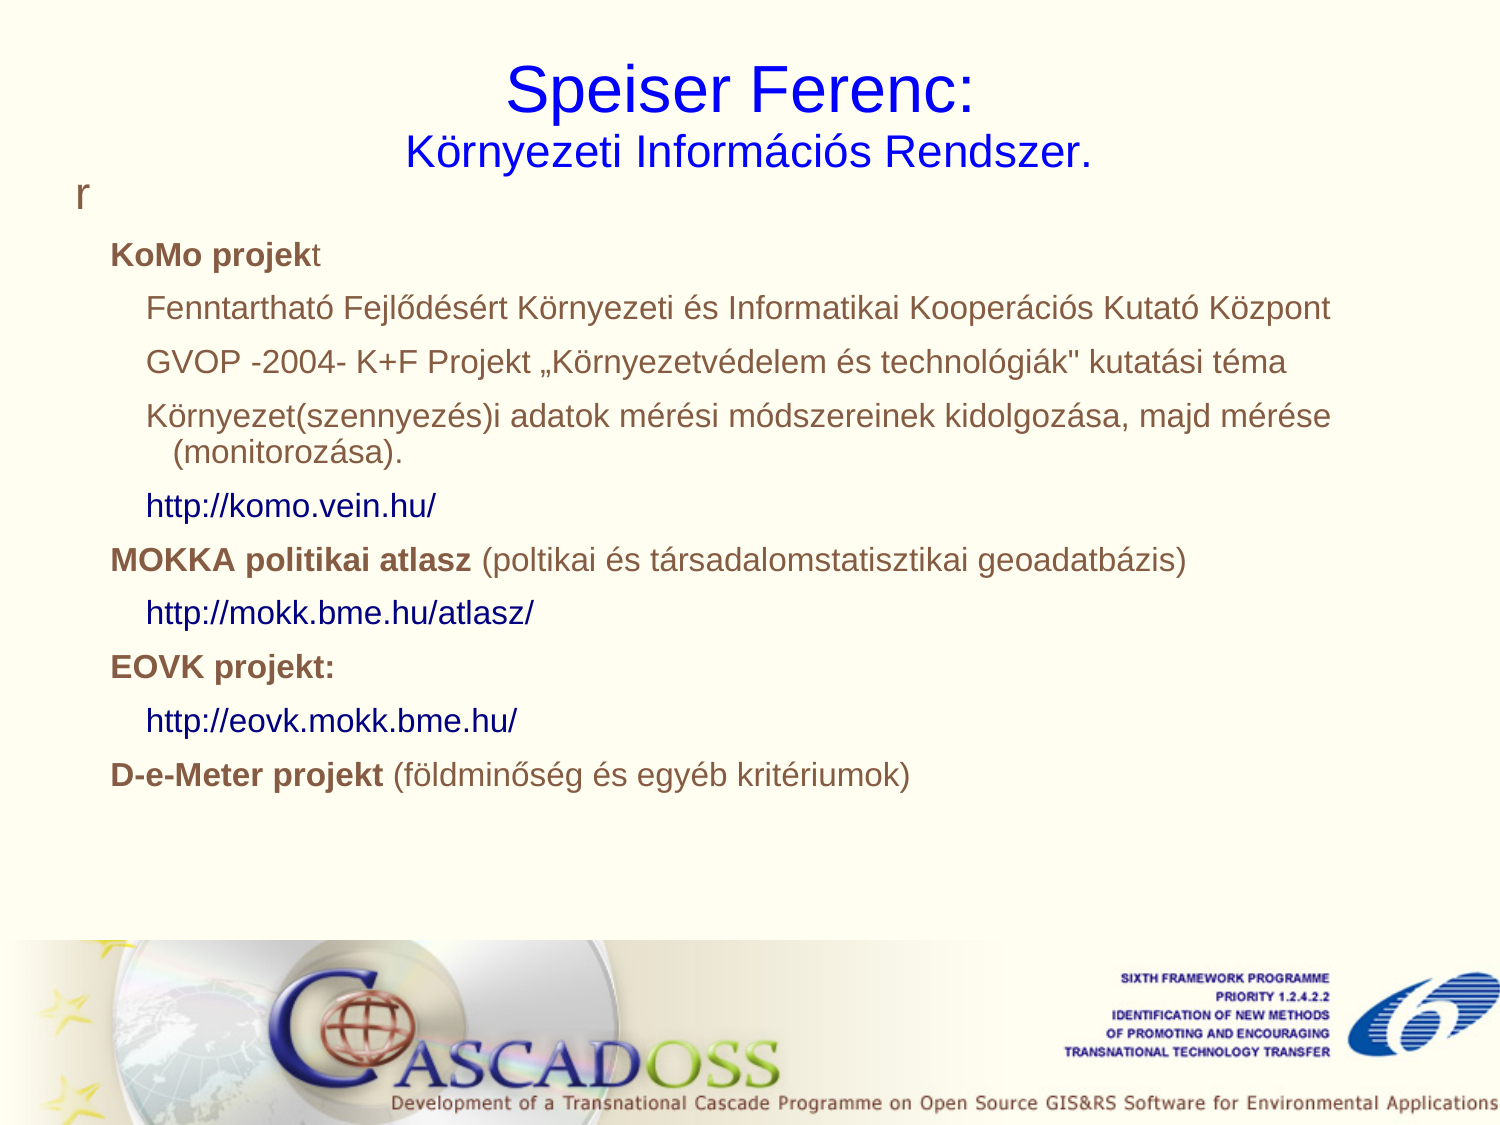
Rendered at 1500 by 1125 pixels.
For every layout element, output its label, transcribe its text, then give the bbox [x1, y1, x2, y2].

subtitle r KoMo projekt Fenntartható Fejlődésért Környezeti és Informatikai Kooperációs Kutató Központ GVOP -2004- K+F Projekt „Környezetvédelem és technológiák" kutatási téma Környezet(szennyezés)i adatok mérési módszereinek kidolgozása, majd mérése (monitorozása). http://komo.vein.hu/ MOKKA politikai atlasz (poltikai és társadalomstatisztikai geoadatbázis) http://mokk.bme.hu/atlasz/ EOVK projekt: http://eovk.mokk.bme.hu/ D-e-Meter projekt (földminőség és egyéb kritériumok) [75, 164, 1425, 942]
picture [0, 940, 1500, 1125]
title Speiser Ferenc: Környezeti Információs Rendszer. [75, 28, 1425, 164]
